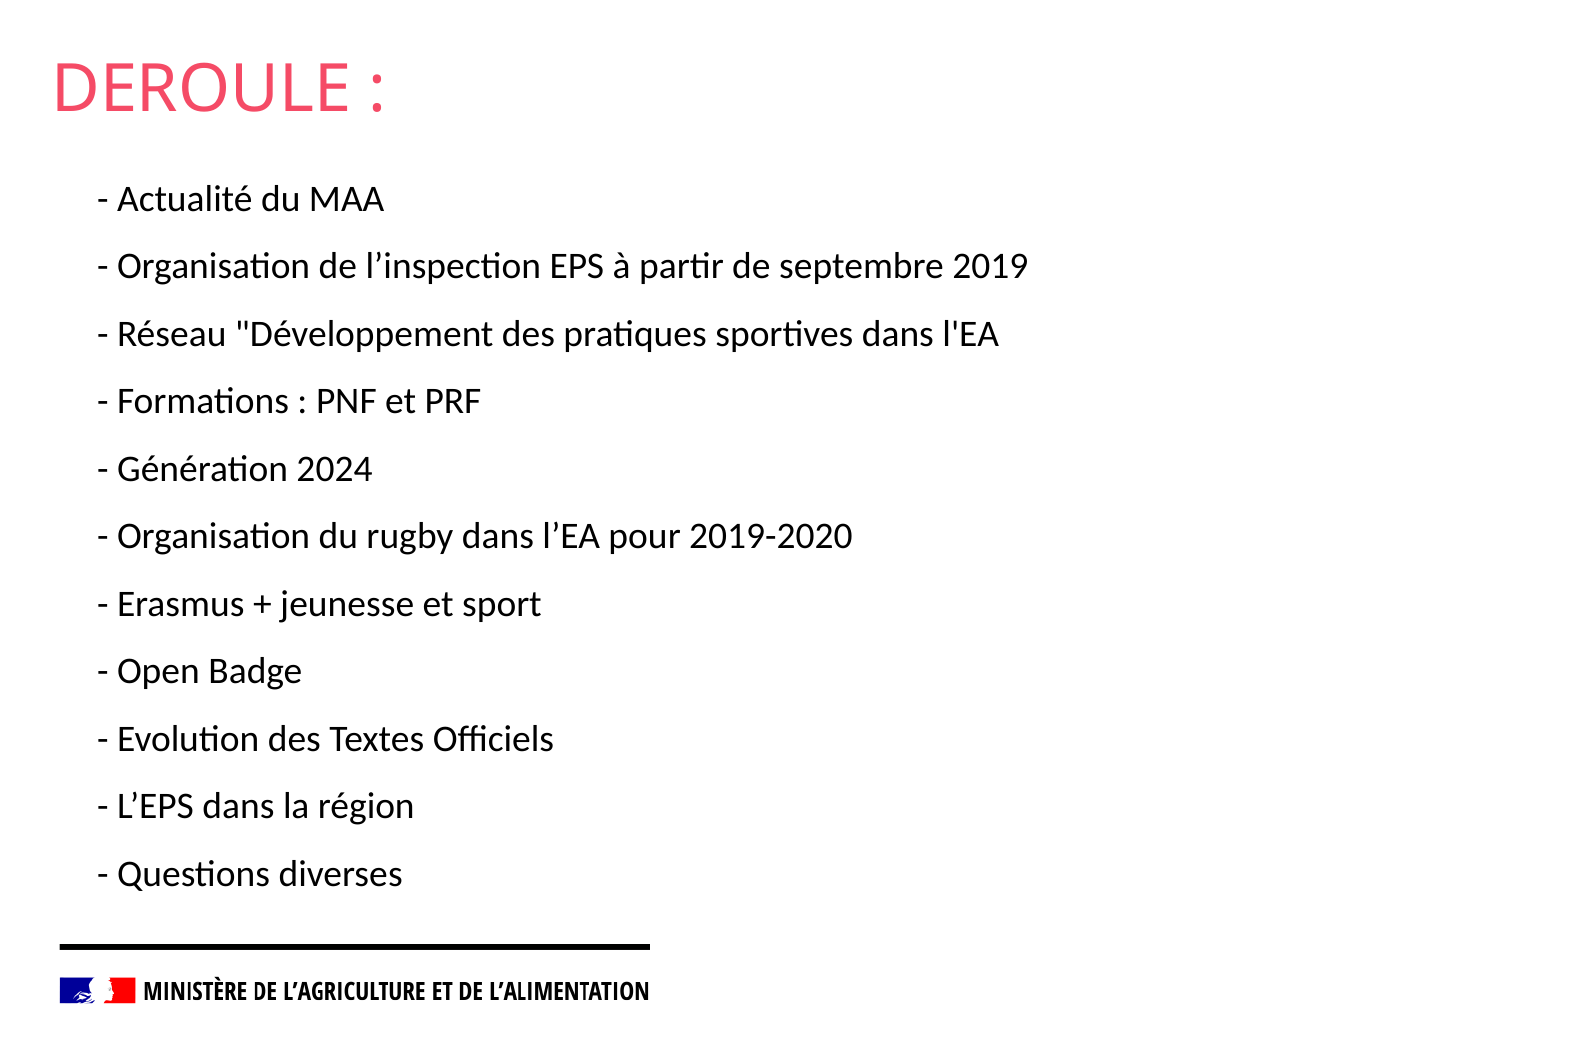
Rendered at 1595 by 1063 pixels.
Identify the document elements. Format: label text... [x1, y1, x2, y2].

text_box - Actualité du MAA - Organisation de l’inspection EPS à partir de septembre 2019 - Réseau "Développement des pratiques sportives dans l'EA - Formations : PNF et PRF - Génération 2024 - Organisation du rugby dans l’EA pour 2019-2020 - Erasmus + jeunesse et sport - Open Badge - Evolution des Textes Officiels - L’EPS dans la région - Questions diverses [82, 143, 1569, 924]
title DEROULE : [36, 37, 1558, 230]
picture [59, 944, 650, 1004]
